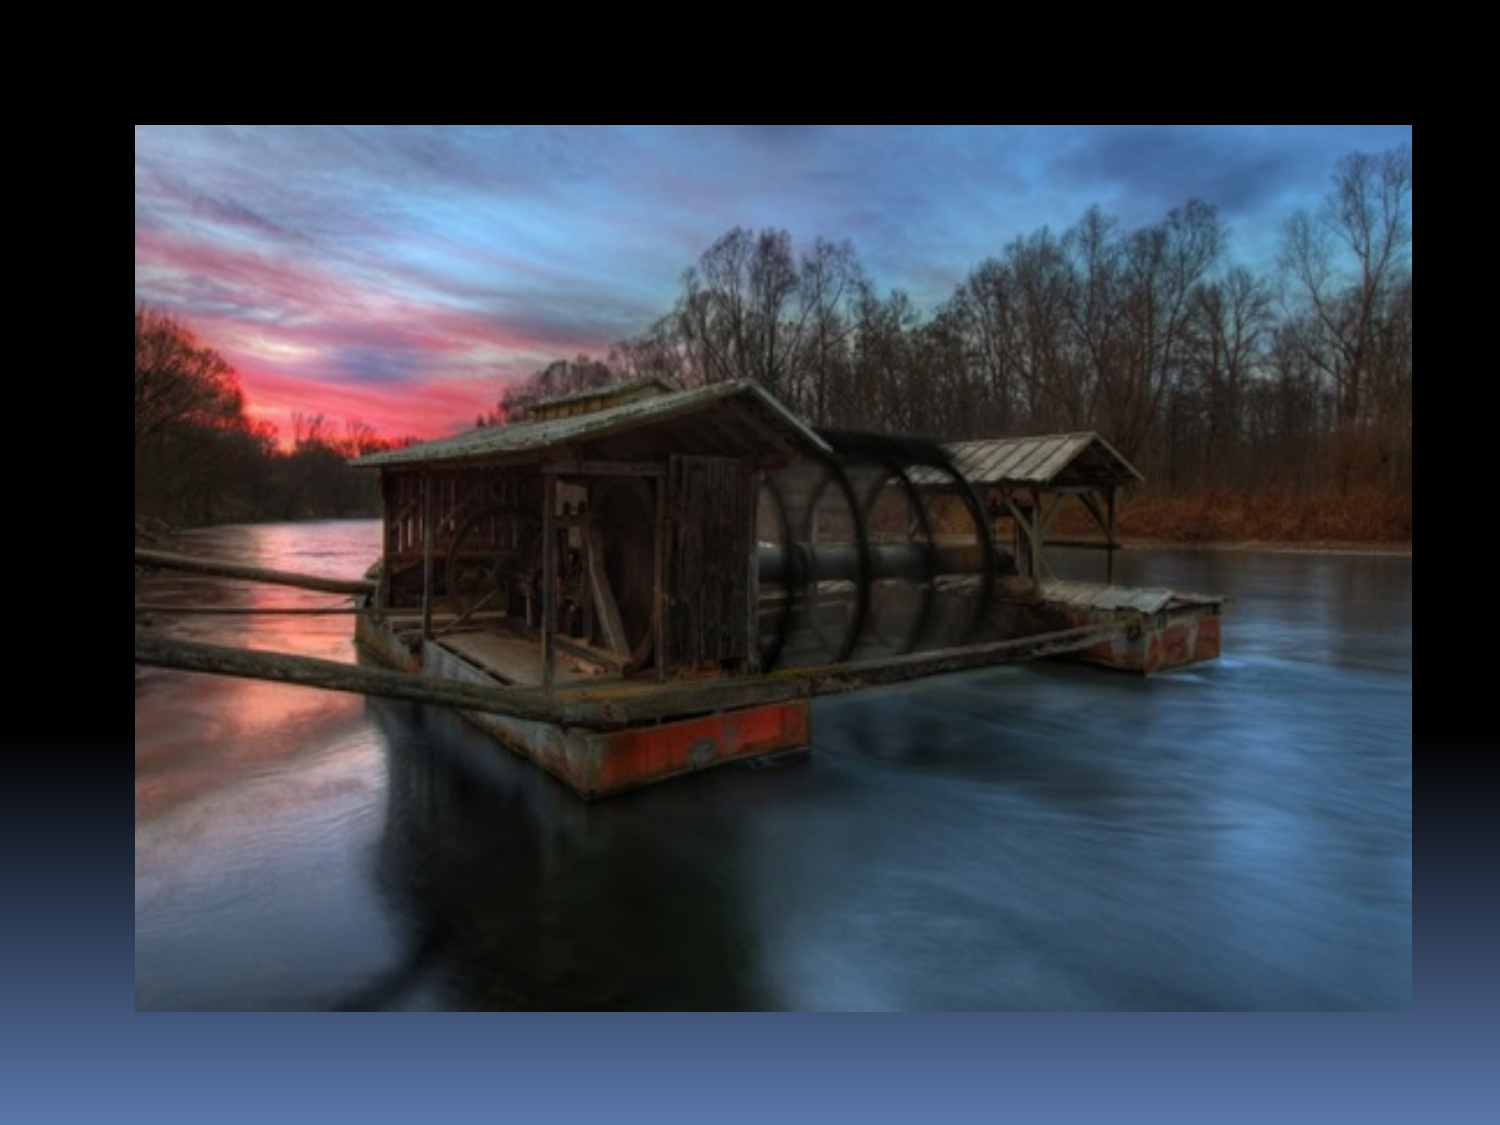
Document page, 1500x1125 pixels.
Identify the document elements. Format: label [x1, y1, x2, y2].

picture [135, 125, 1412, 1012]
